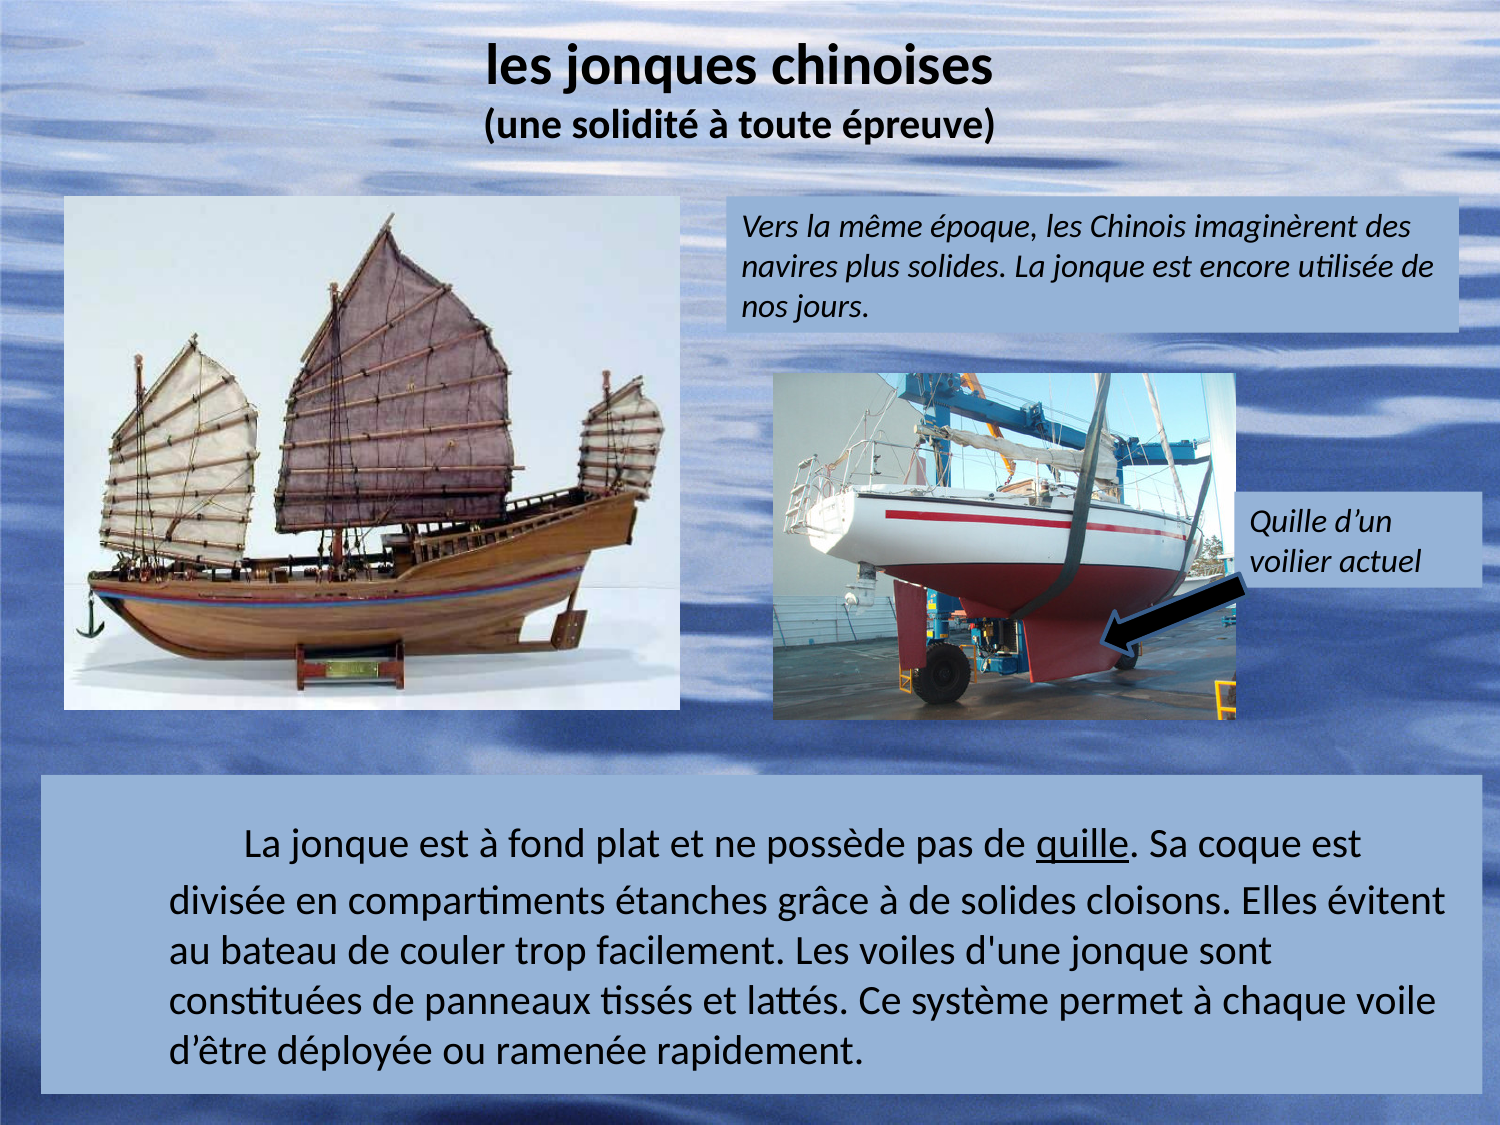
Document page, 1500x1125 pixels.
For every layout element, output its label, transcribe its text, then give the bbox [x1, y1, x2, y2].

text_box Vers la même époque, les Chinois imaginèrent des navires plus solides. La jonque est encore utilisée de nos jours. [726, 196, 1459, 333]
text_box [1101, 573, 1249, 656]
text_box Quille d’un voilier actuel [1234, 491, 1483, 588]
list La jonque est à fond plat et ne possède pas de quille. Sa coque est divisée en compartiments étanches grâce à de solides cloisons. Elles évitent au bateau de couler trop facilement. Les voiles d'une jonque sont constituées de panneaux tissés et lattés. Ce système permet à chaque voile d’être déployée ou ramenée rapidement. [41, 774, 1483, 1094]
picture [0, 0, 1500, 1125]
title les jonques chinoises (une solidité à toute épreuve) [64, 19, 1415, 149]
